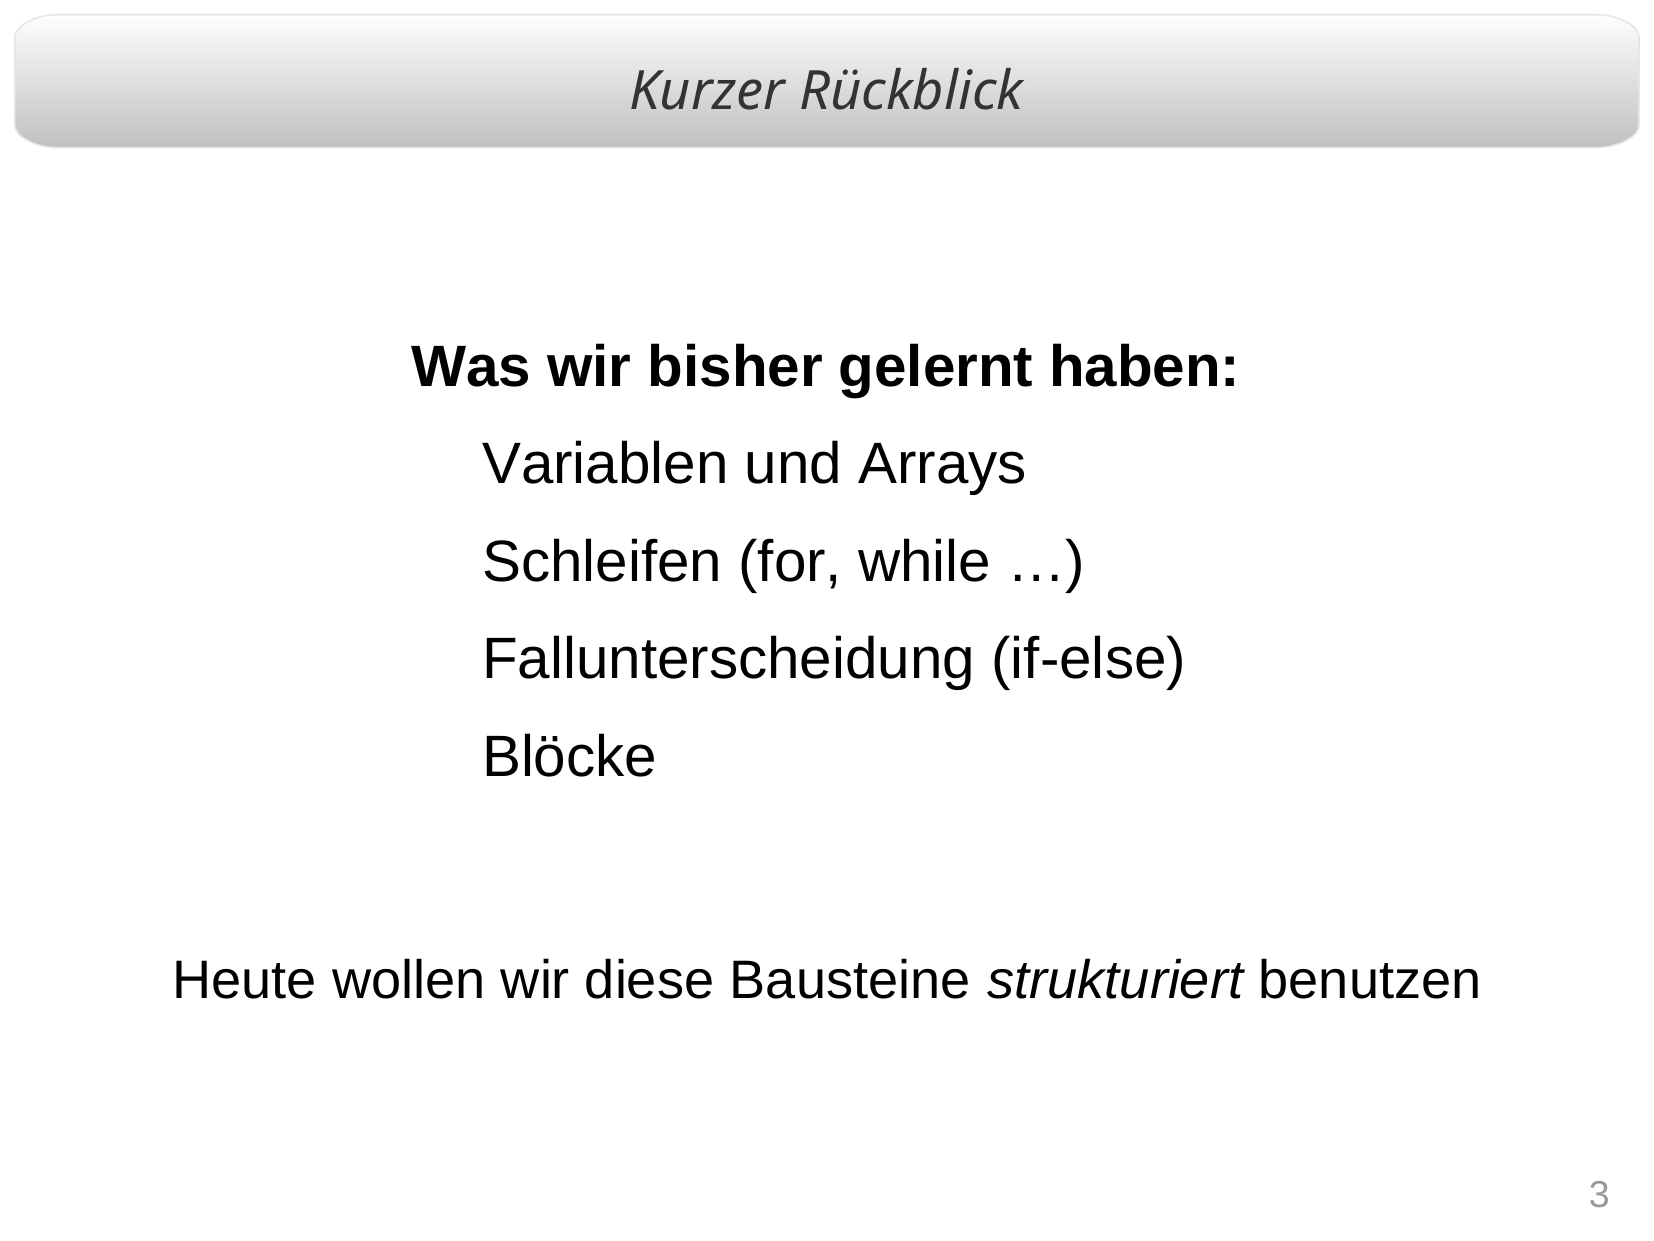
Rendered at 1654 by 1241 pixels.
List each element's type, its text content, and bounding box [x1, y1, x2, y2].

title Kurzer Rückblick [29, 29, 1624, 148]
text_box Was wir bisher gelernt haben: Variablen und Arrays Schleifen (for, while …) Fallunterscheidung (if-else) Blöcke [396, 293, 1257, 764]
text_box Heute wollen wir diese Bausteine strukturiert benutzen [157, 942, 1468, 1018]
